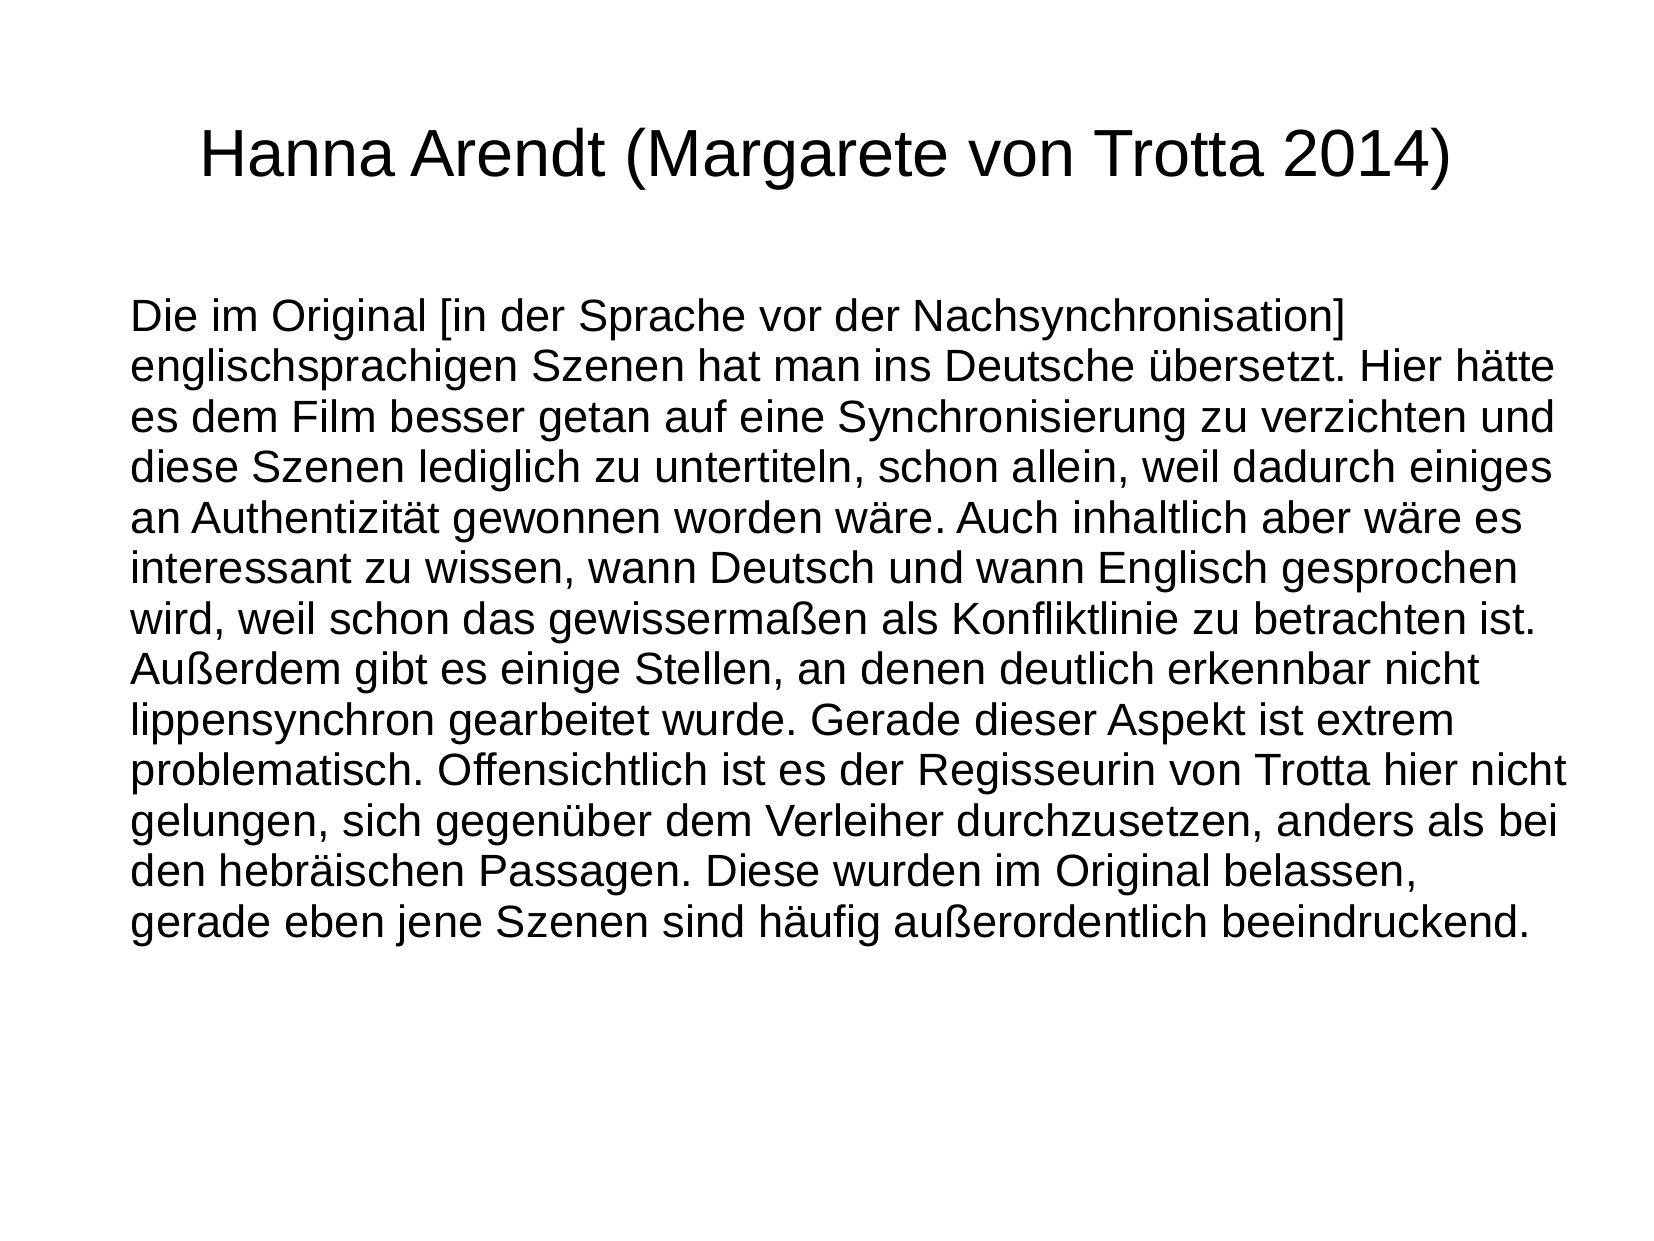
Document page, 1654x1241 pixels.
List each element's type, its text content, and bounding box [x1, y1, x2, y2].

list Die im Original [in der Sprache vor der Nachsynchronisation] englischsprachigen Szenen hat man ins Deutsche übersetzt. Hier hätte es dem Film besser getan auf eine Synchronisierung zu verzichten und diese Szenen lediglich zu untertiteln, schon allein, weil dadurch einiges an Authentizität gewonnen worden wäre. Auch inhaltlich aber wäre es interessant zu wissen, wann Deutsch und wann Englisch gesprochen wird, weil schon das gewissermaßen als Konfliktlinie zu betrachten ist. Außerdem gibt es einige Stellen, an denen deutlich erkennbar nicht lippensynchron gearbeitet wurde. Gerade dieser Aspekt ist extrem problematisch. Offensichtlich ist es der Regisseurin von Trotta hier nicht gelungen, sich gegenüber dem Verleiher durchzusetzen, anders als bei den hebräischen Passagen. Diese wurden im Original belassen, gerade eben jene Szenen sind häufig außerordentlich beeindruckend. [82, 290, 1571, 1010]
title Hanna Arendt (Margarete von Trotta 2014) [82, 49, 1571, 257]
